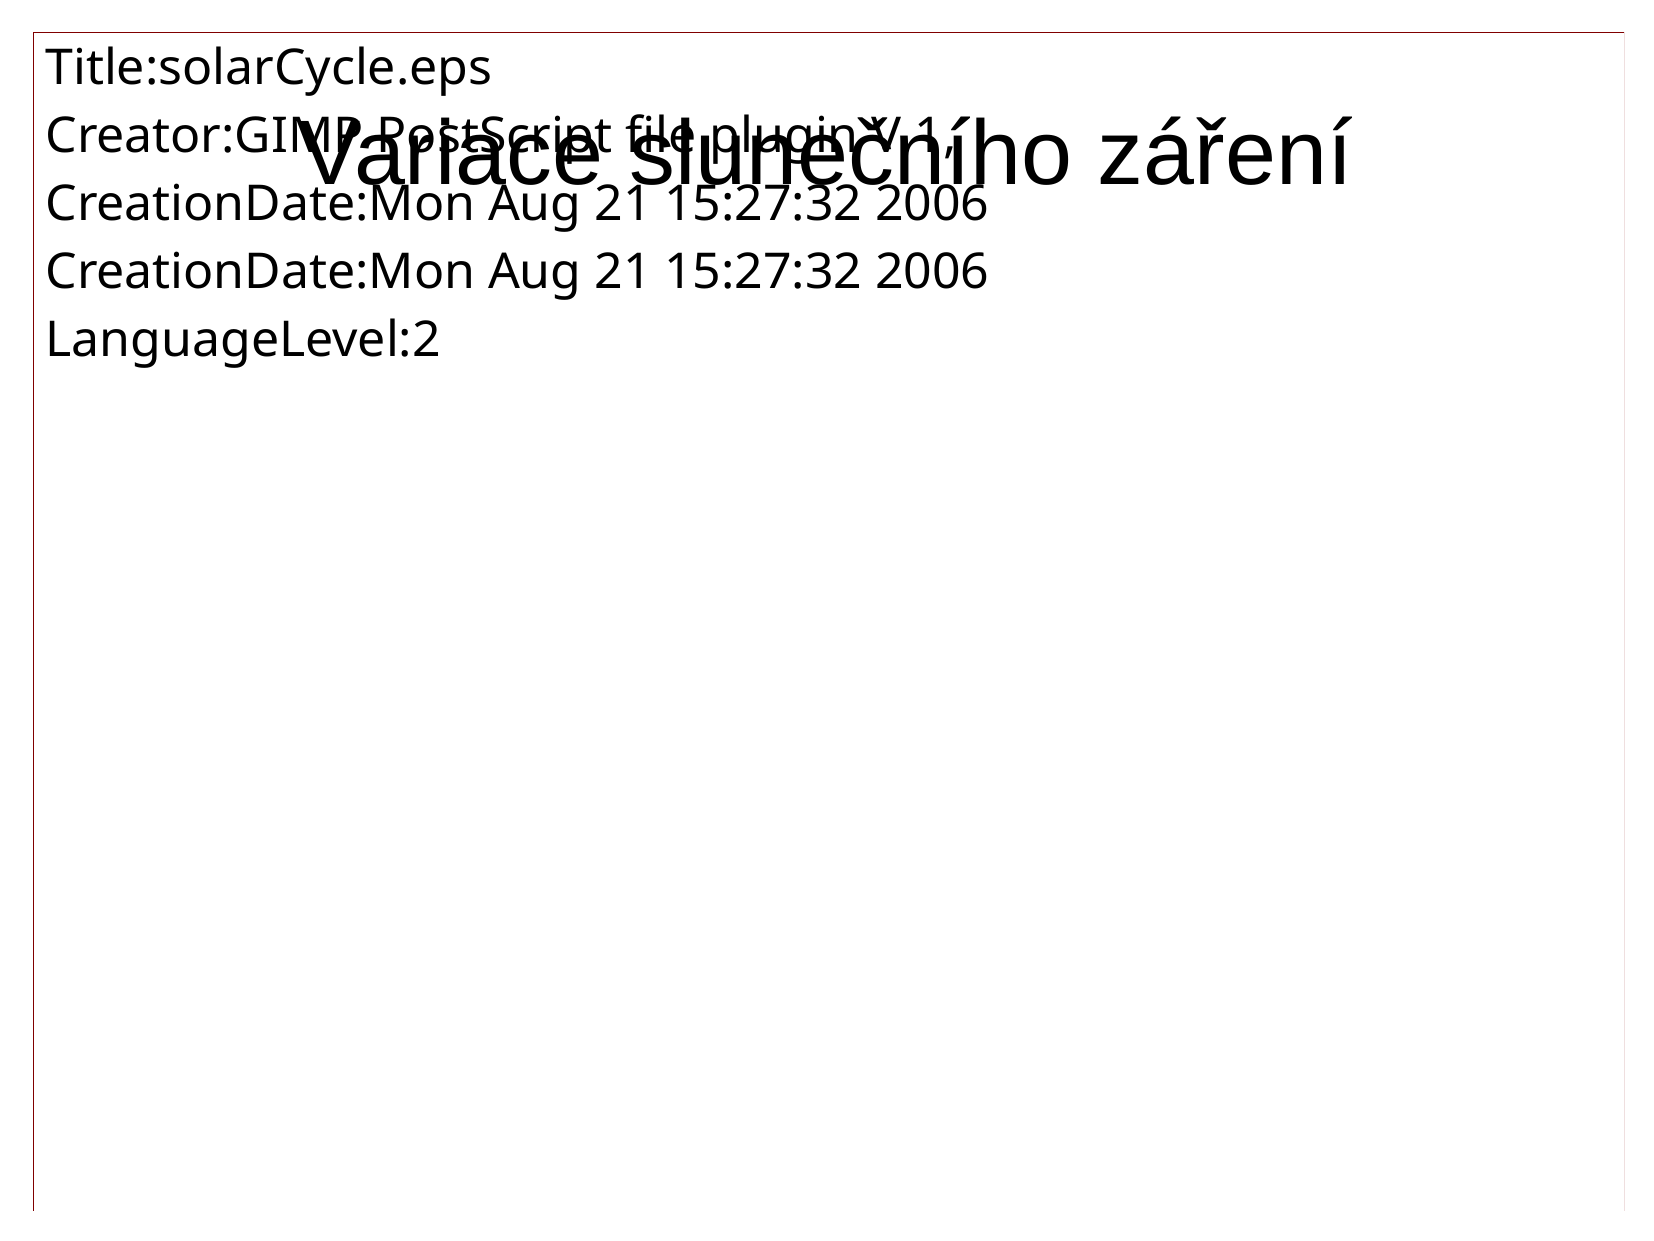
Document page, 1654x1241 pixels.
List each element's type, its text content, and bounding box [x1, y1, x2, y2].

title Variace slunečního záření [82, 56, 1571, 250]
picture [29, 29, 1625, 1211]
